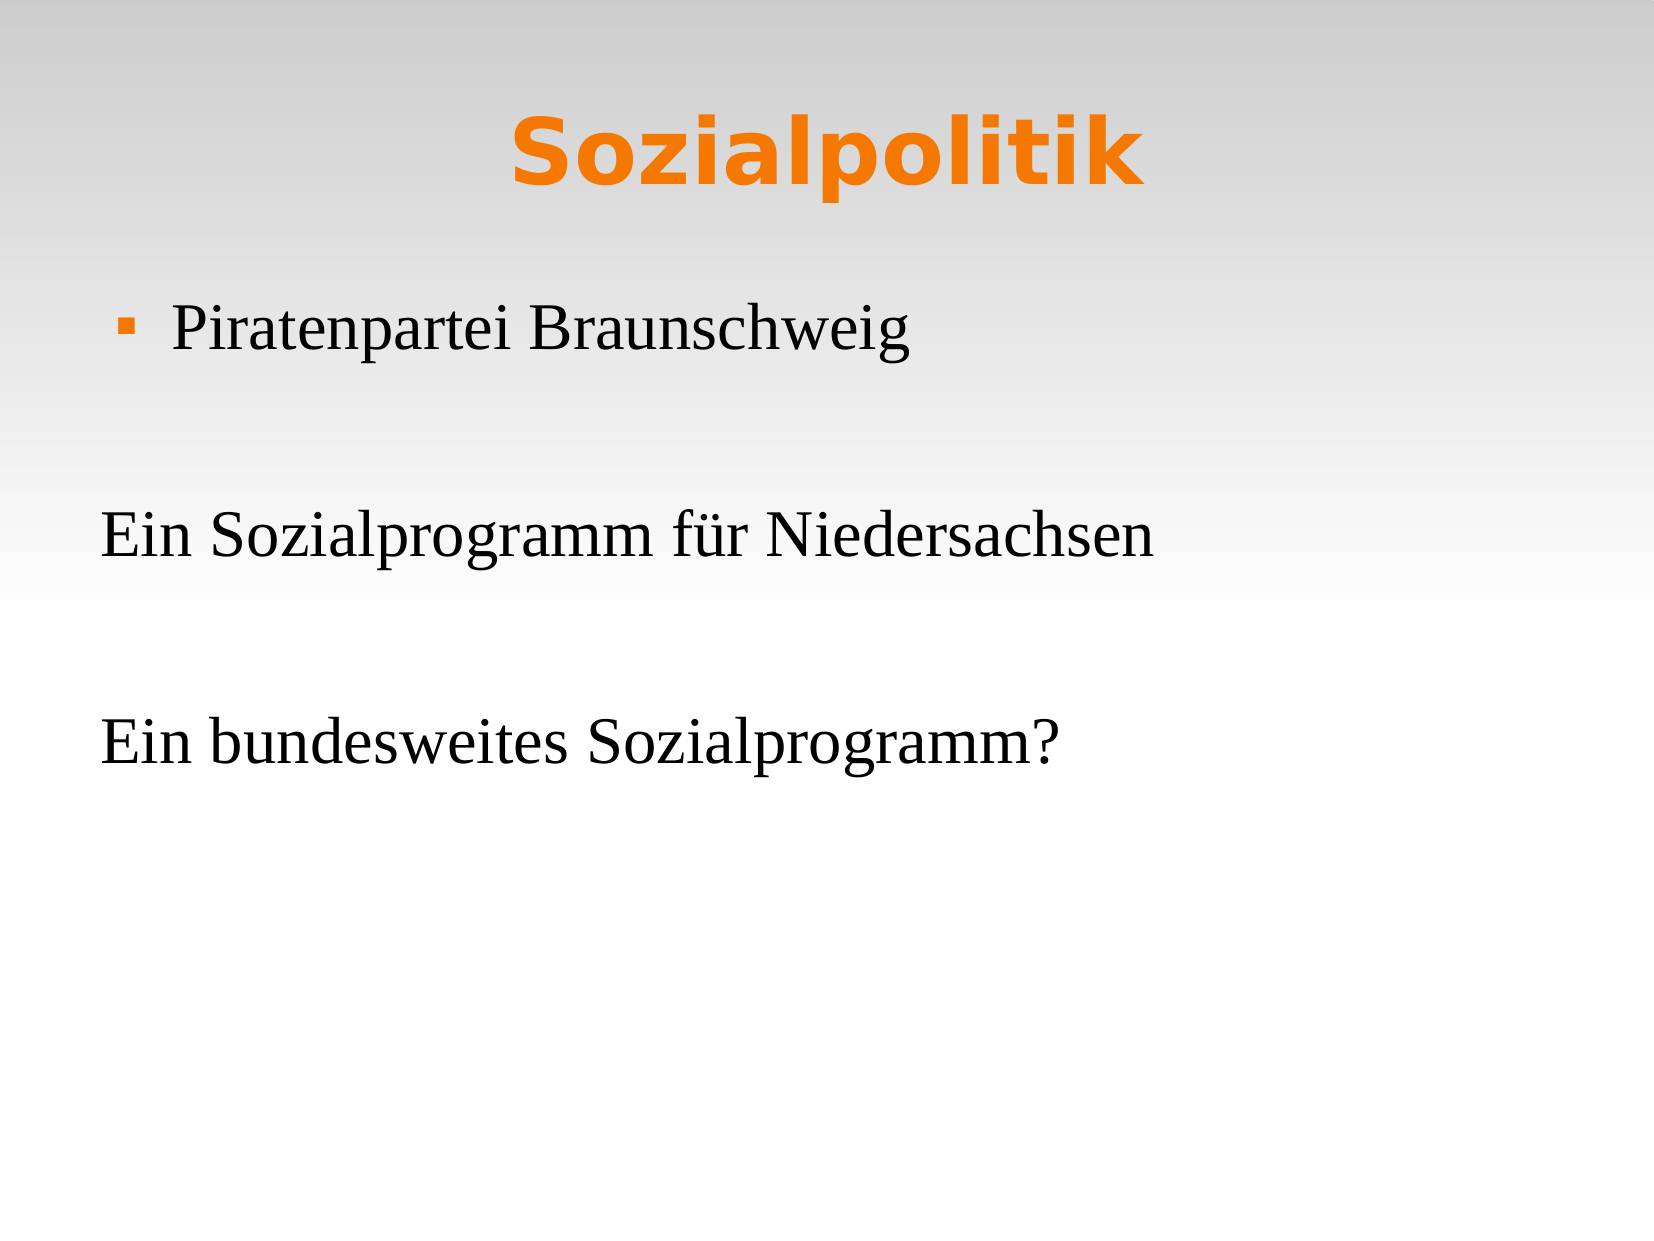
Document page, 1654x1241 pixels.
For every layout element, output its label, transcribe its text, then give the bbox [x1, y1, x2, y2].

title Sozialpolitik [82, 49, 1571, 257]
list Piratenpartei Braunschweig Ein Sozialprogramm für Niedersachsen Ein bundesweites Sozialprogramm? [82, 290, 1571, 1109]
